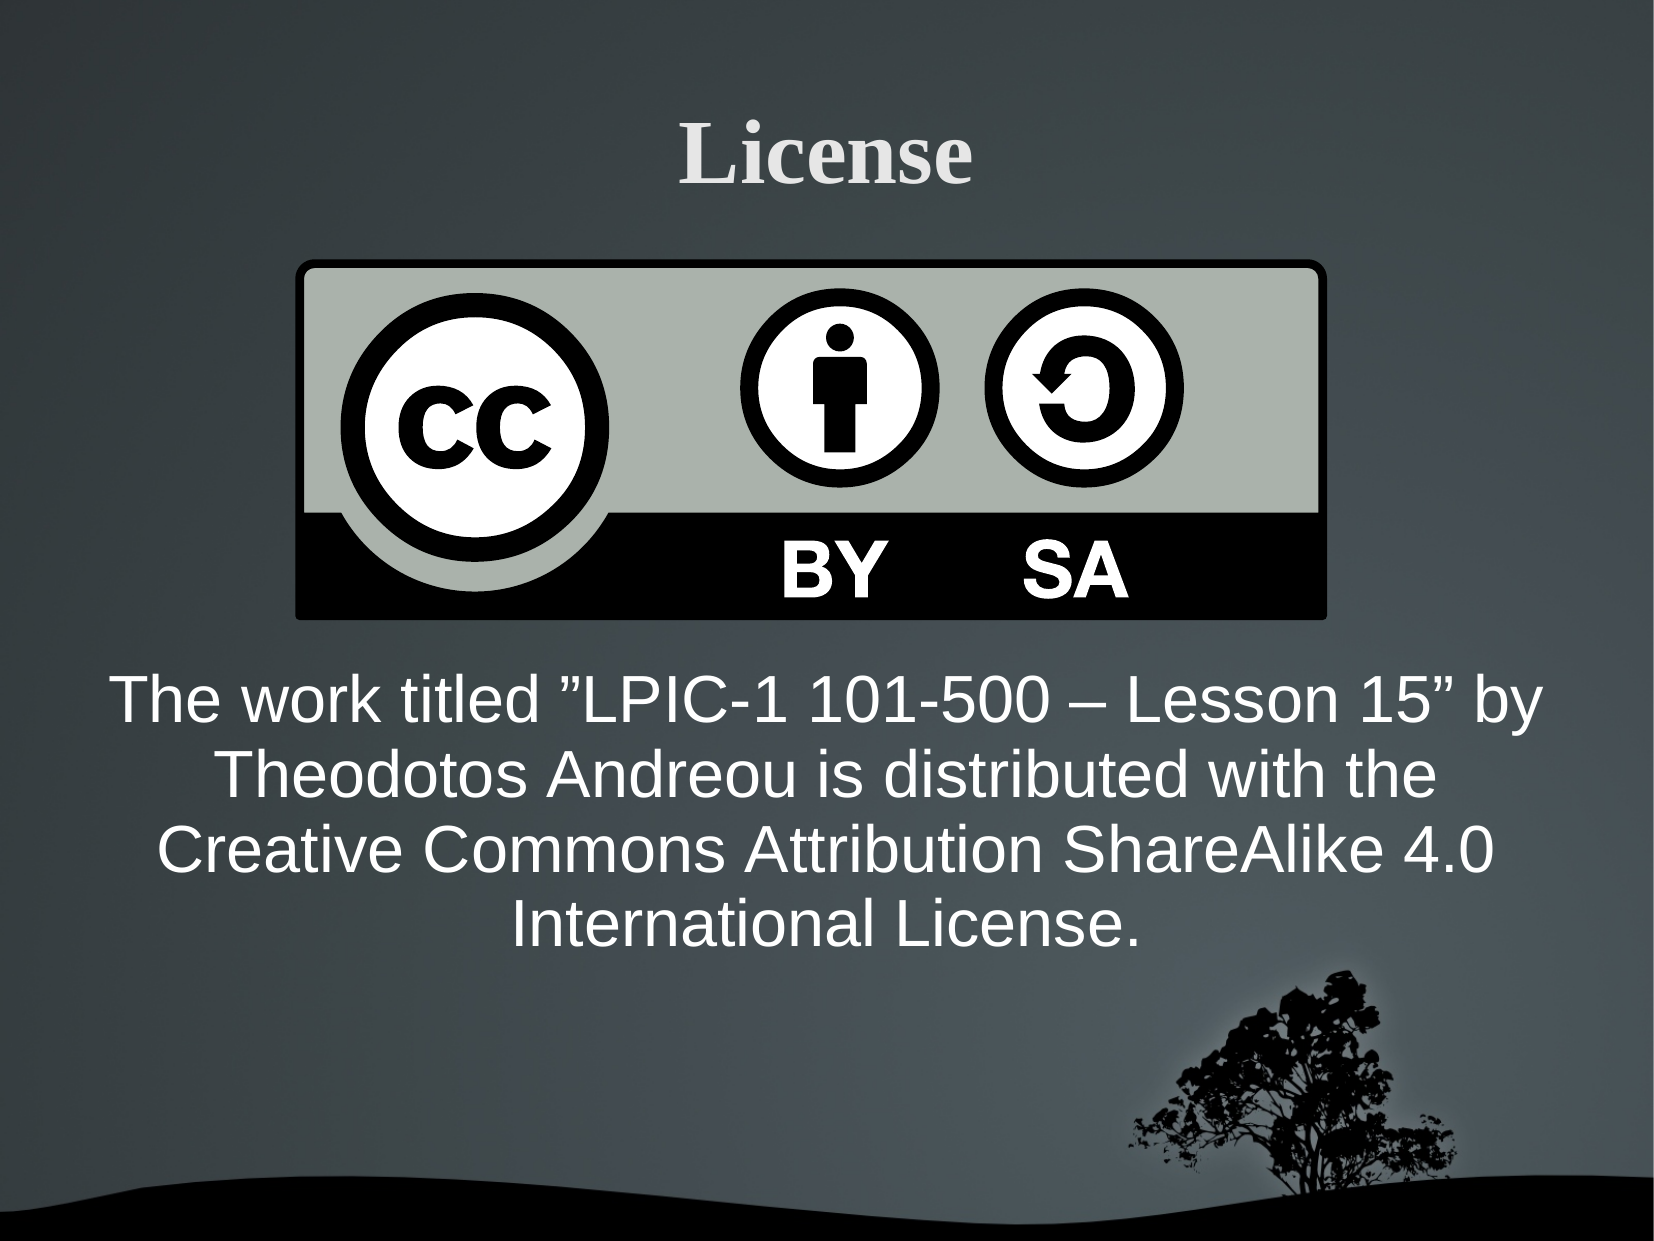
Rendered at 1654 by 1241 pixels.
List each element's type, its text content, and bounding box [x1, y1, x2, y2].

subtitle The work titled ”LPIC-1 101-500 – Lesson 15” by Theodotos Andreou is distributed with the Creative Commons Attribution ShareAlike 4.0 International License. [82, 290, 1571, 1109]
title License [82, 49, 1571, 257]
picture [0, 0, 1654, 1241]
